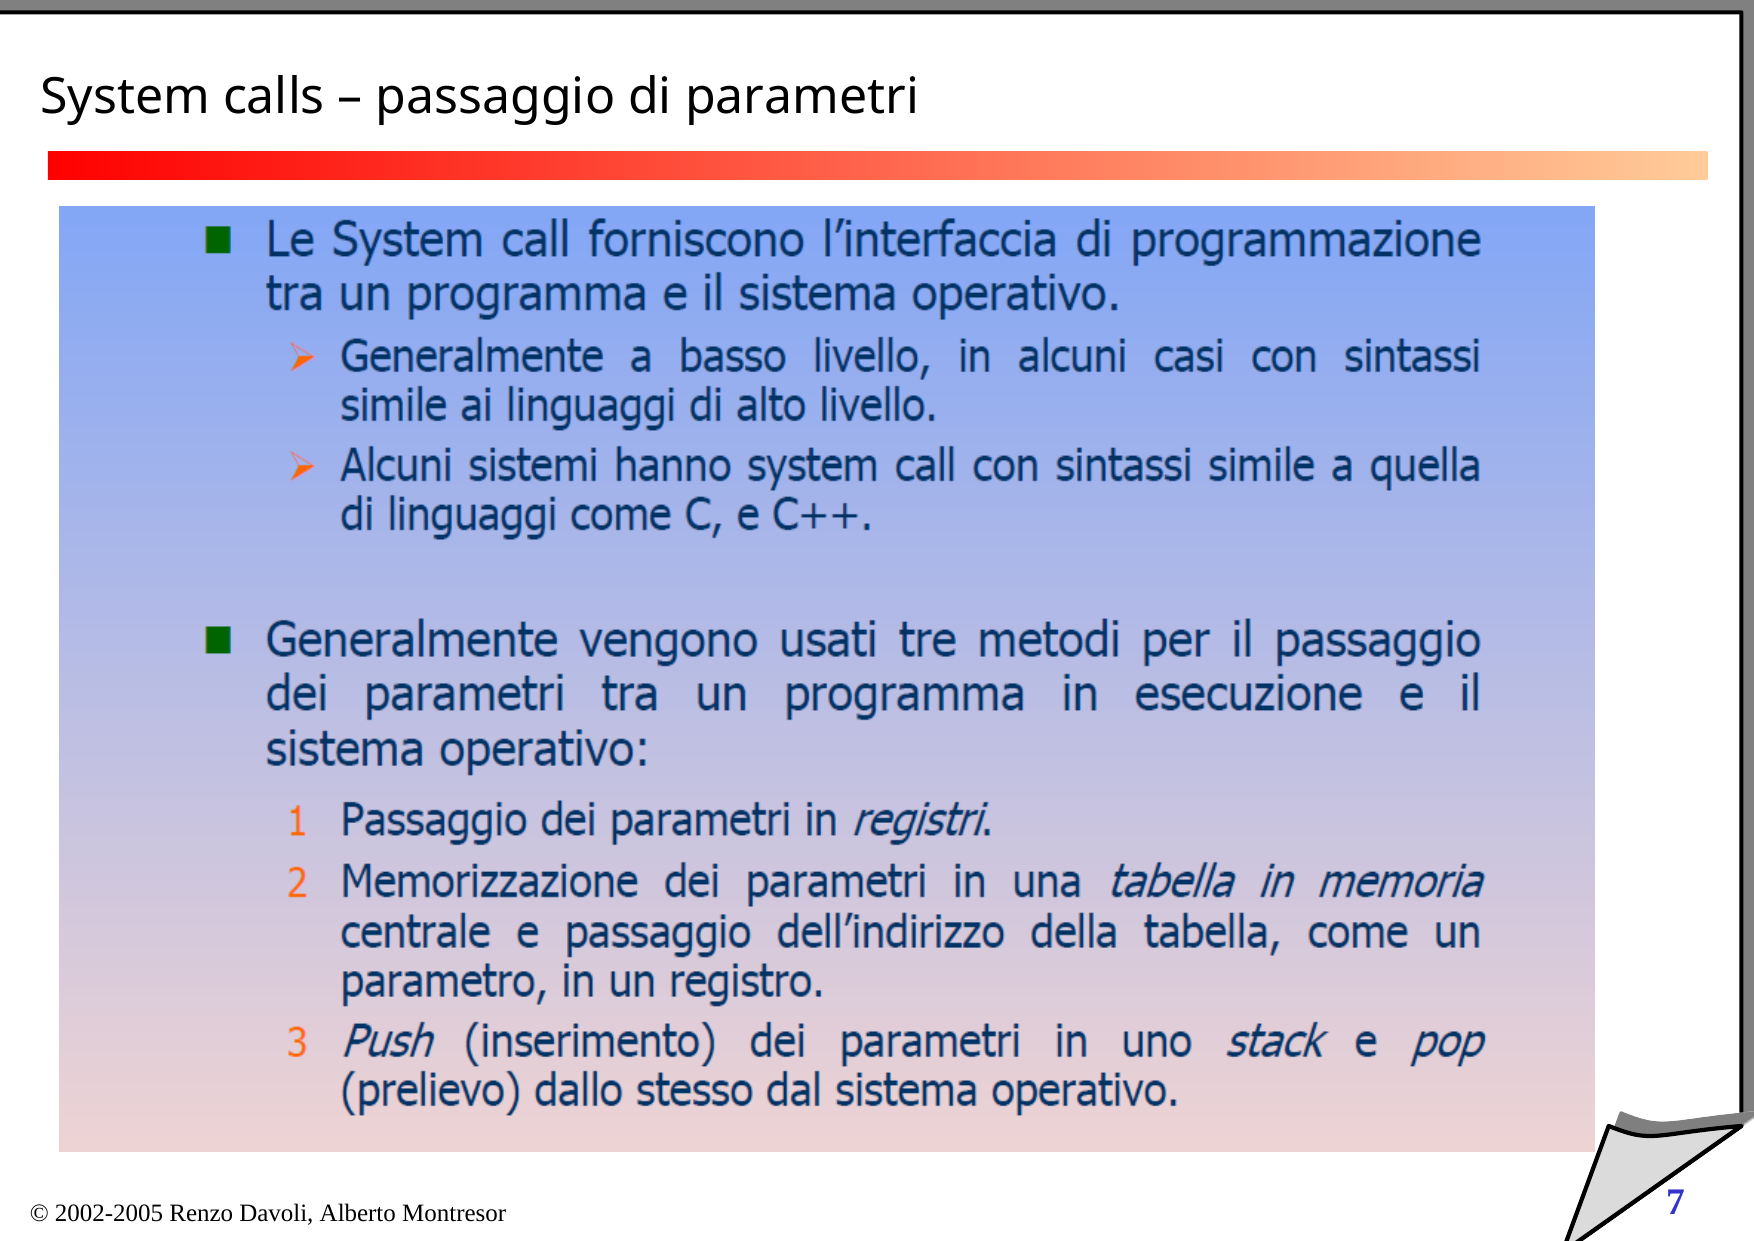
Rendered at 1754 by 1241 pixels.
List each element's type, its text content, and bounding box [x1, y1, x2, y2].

picture [59, 206, 1595, 1152]
title System calls – passaggio di parametri [40, 49, 1714, 144]
